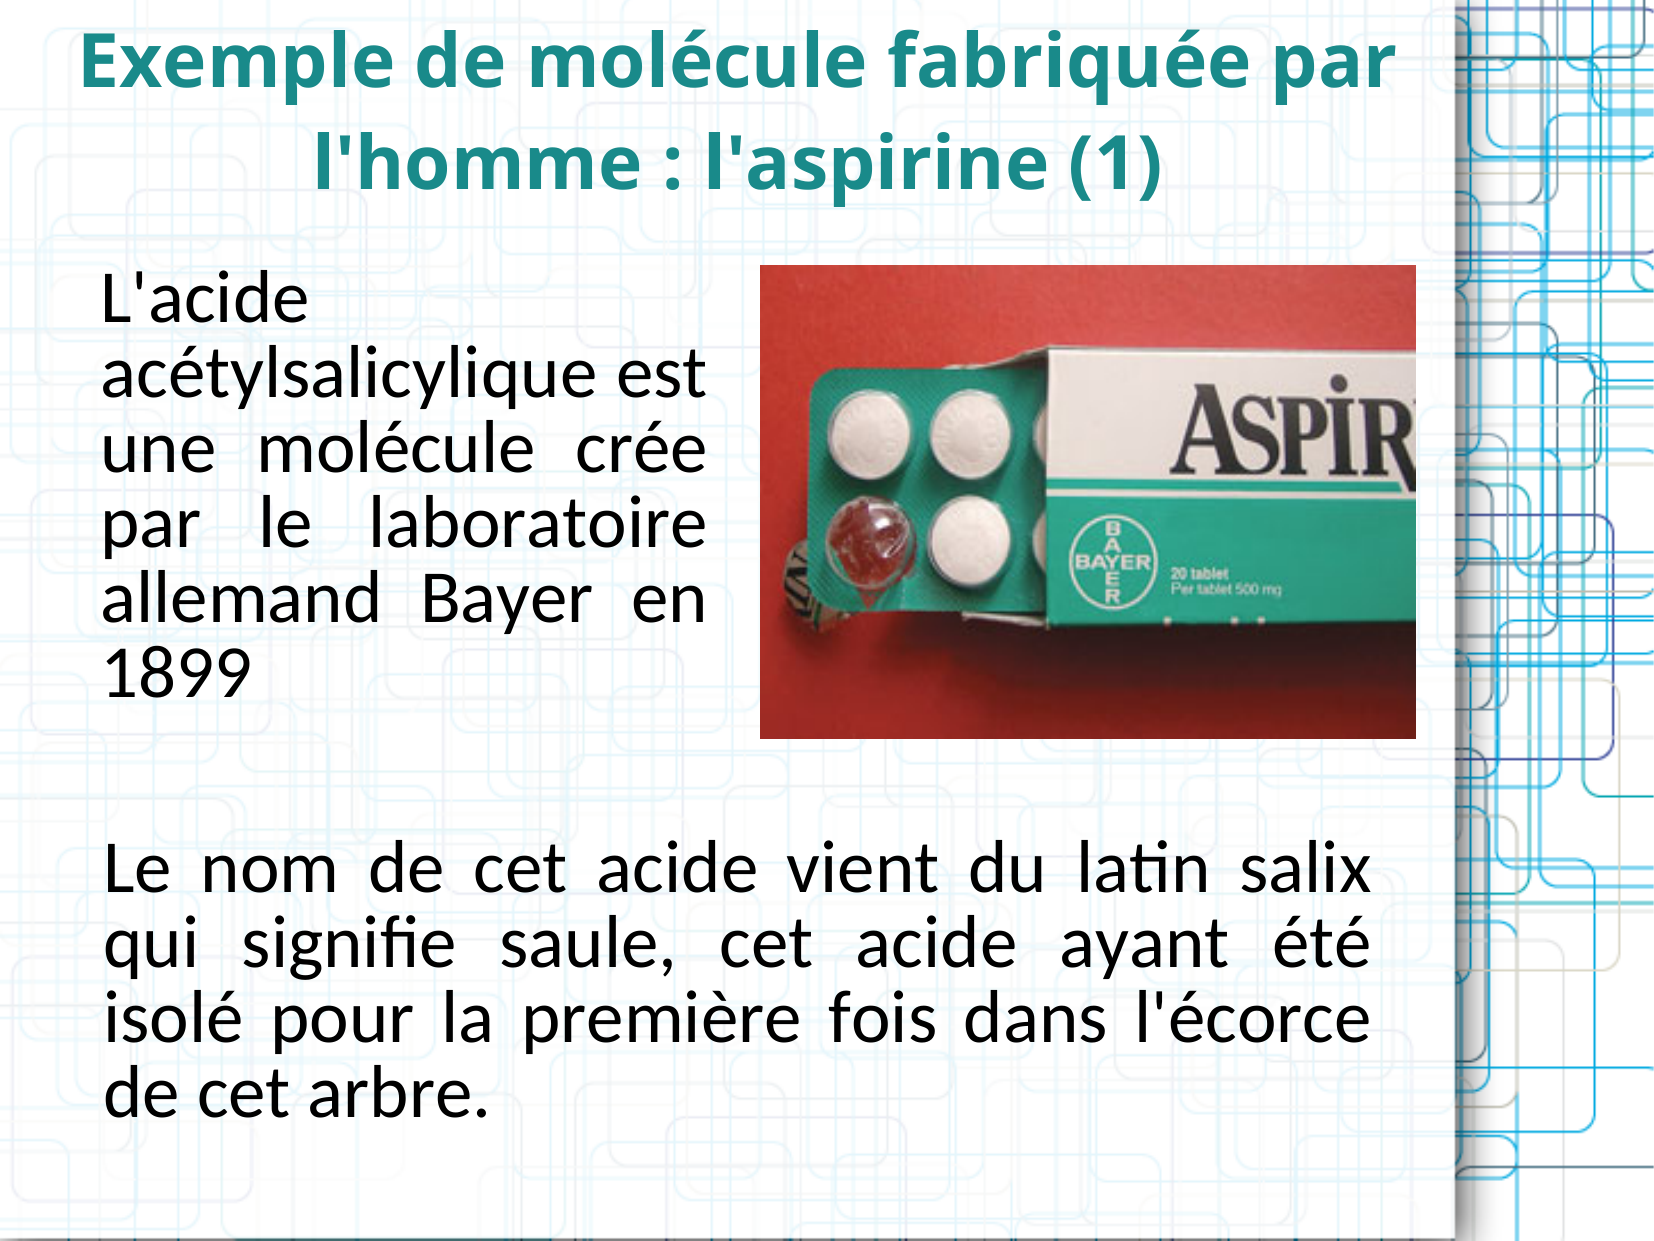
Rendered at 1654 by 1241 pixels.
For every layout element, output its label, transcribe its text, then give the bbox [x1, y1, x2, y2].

picture [0, 0, 1654, 1241]
text_box Le nom de cet acide vient du latin salix qui signifie saule, cet acide ayant été isolé pour la première fois dans l'écorce de cet arbre. [88, 828, 1388, 1211]
list L'acide acétylsalicylique est une molécule crée par le laboratoire allemand Bayer en 1899 [29, 265, 709, 817]
title Exemple de molécule fabriquée par l'homme : l'aspirine (1) [59, 0, 1418, 231]
